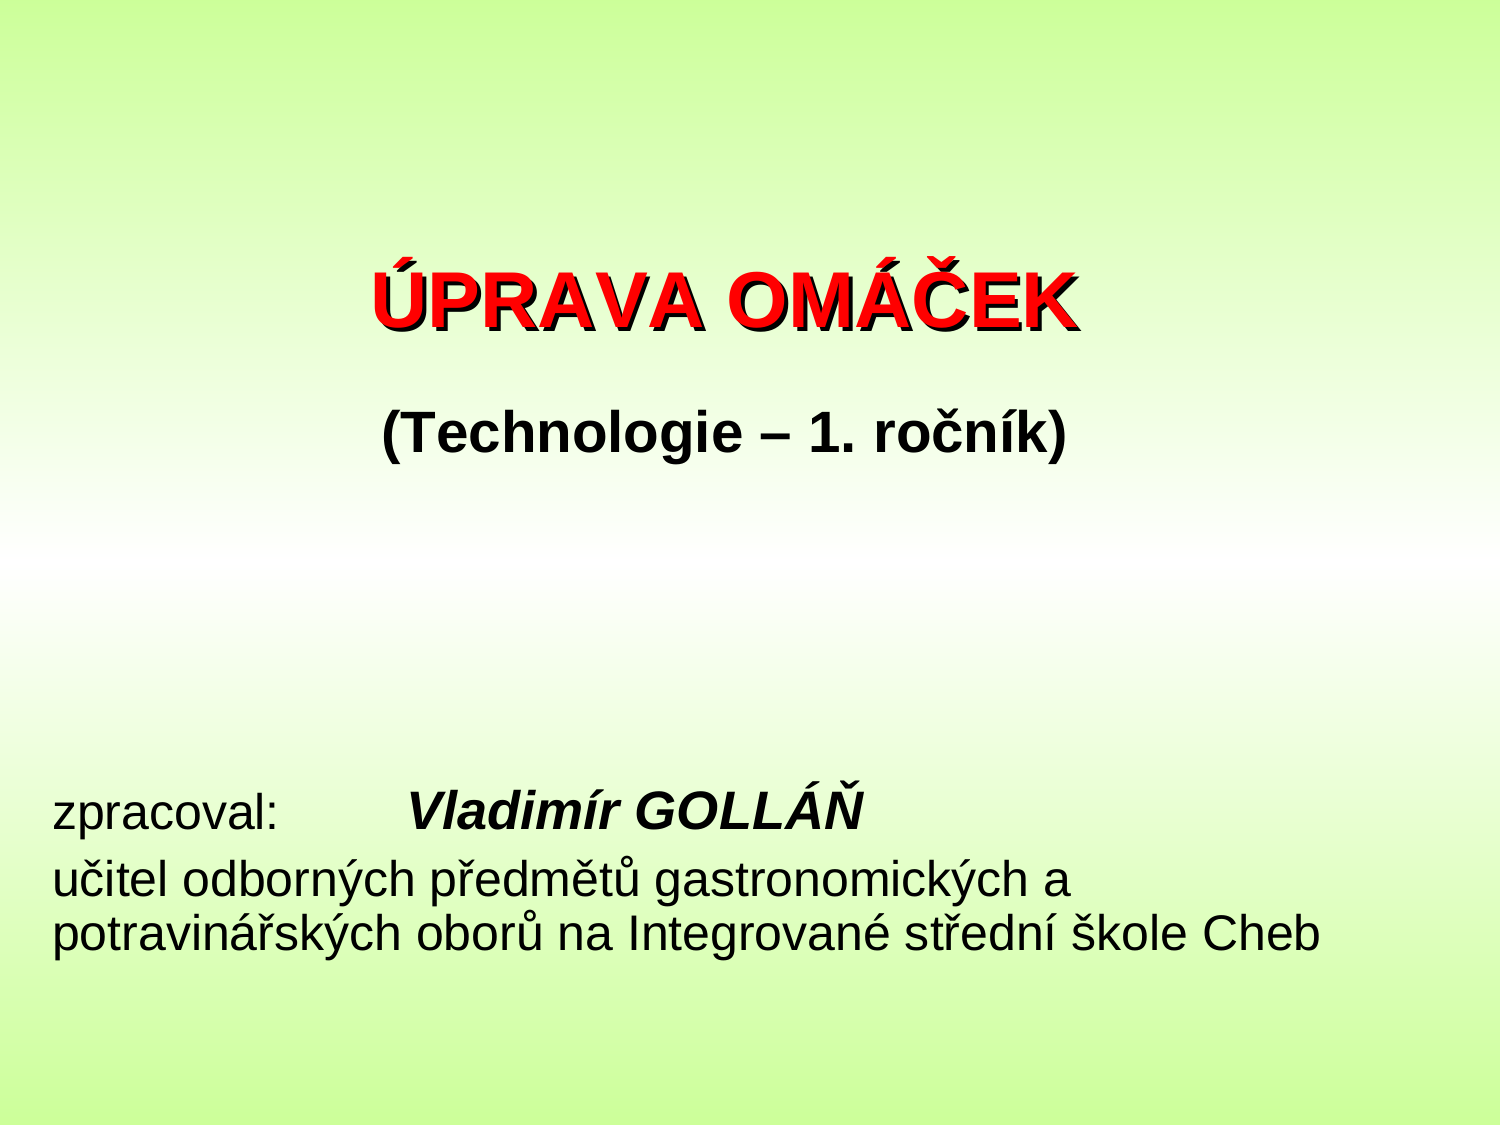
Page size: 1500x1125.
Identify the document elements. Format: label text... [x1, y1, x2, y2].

subtitle zpracoval: Vladimír GOLLÁŇ učitel odborných předmětů gastronomických a potravinářských oborů na Integrované střední škole Cheb [37, 774, 1425, 1013]
title ÚPRAVA OMÁČEK (Technologie – 1. ročník) [87, 199, 1363, 513]
